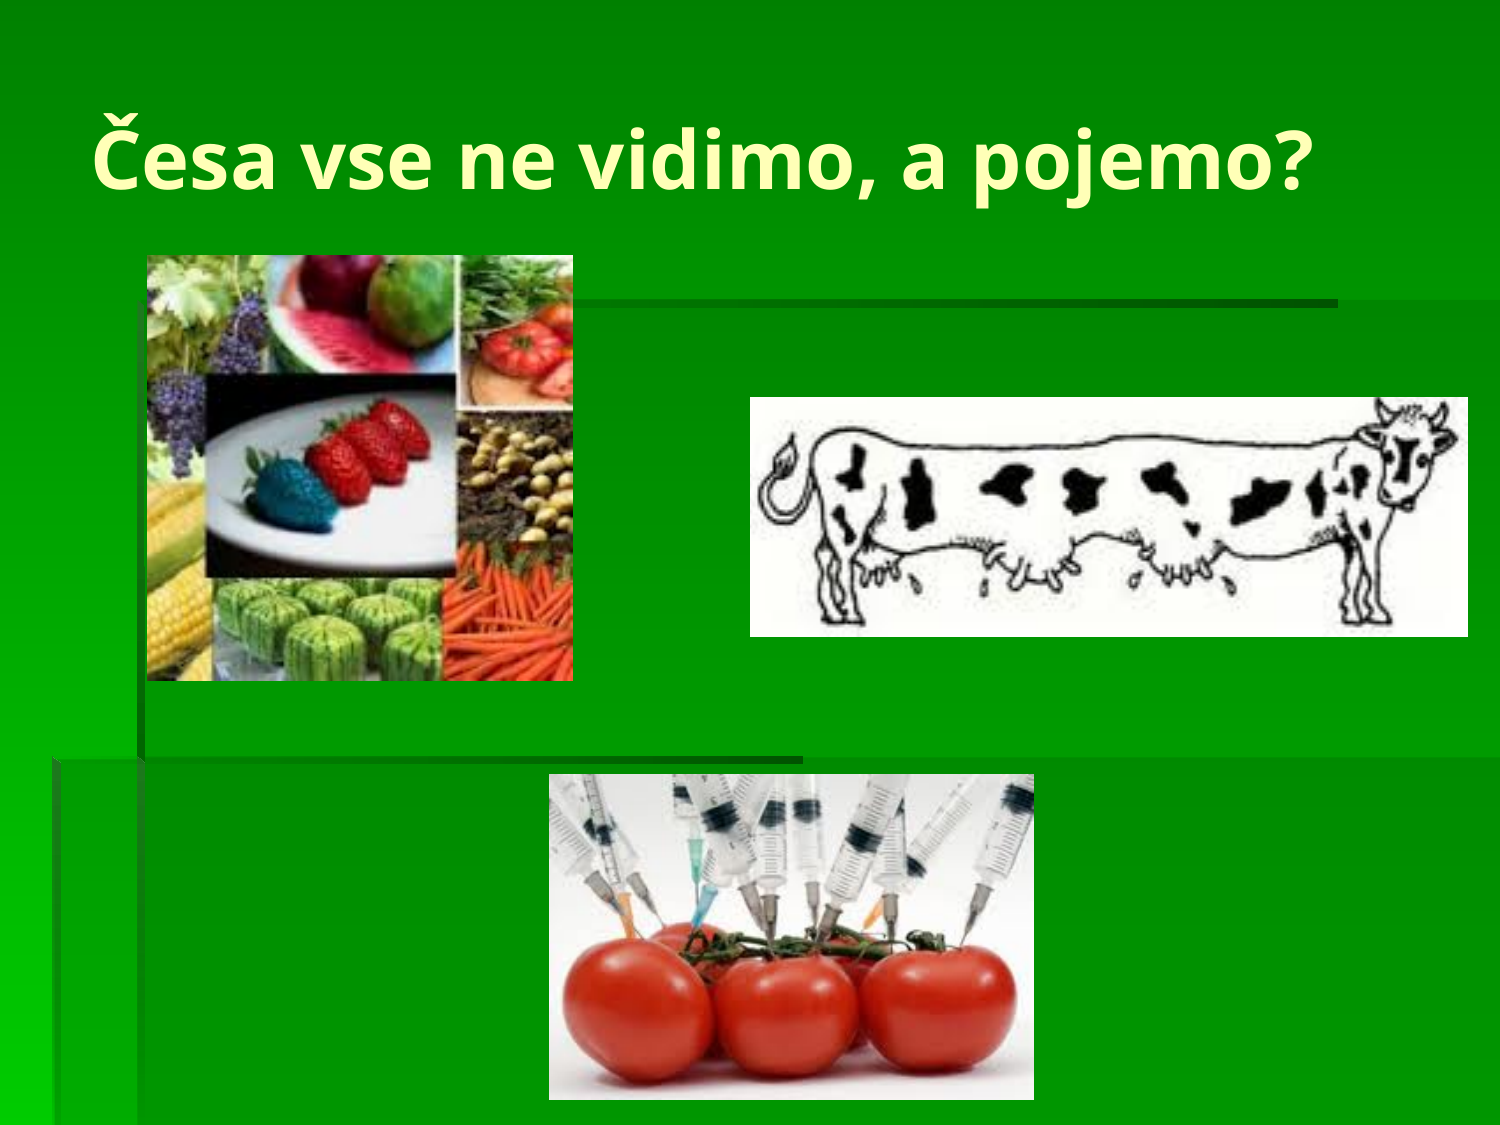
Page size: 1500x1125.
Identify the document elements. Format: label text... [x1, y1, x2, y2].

title Česa vse ne vidimo, a pojemo? [75, 40, 1451, 275]
picture [750, 397, 1468, 637]
picture [147, 255, 573, 681]
picture [549, 774, 1034, 1100]
